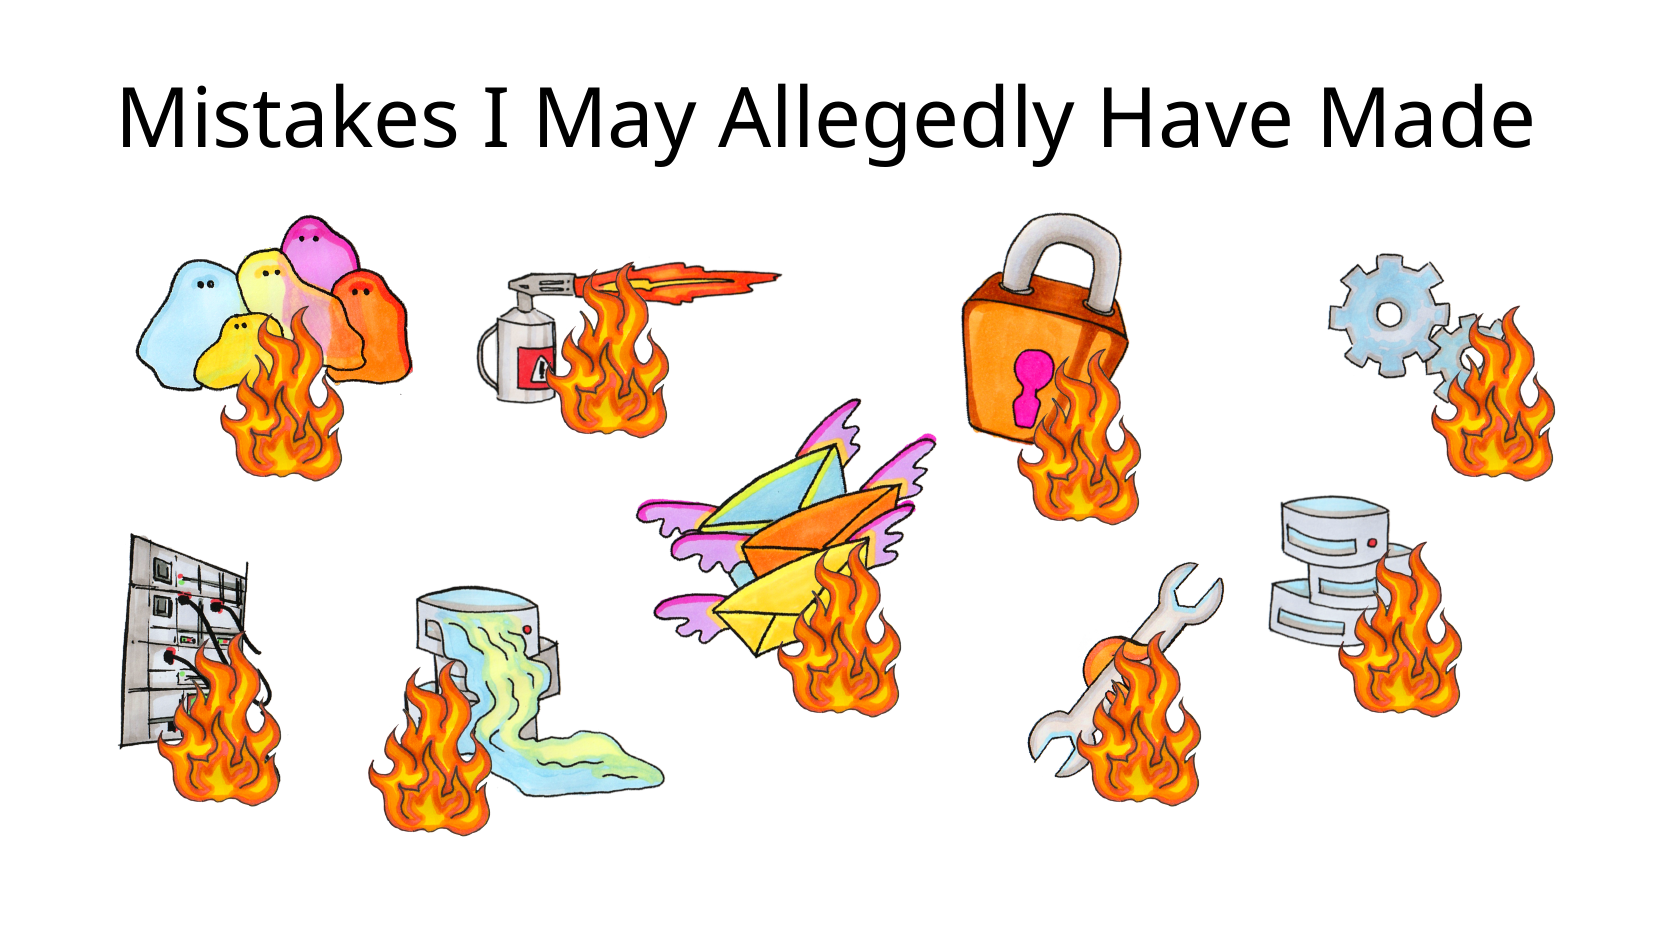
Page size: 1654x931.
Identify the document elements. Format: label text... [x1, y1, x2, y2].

picture [88, 512, 296, 813]
picture [118, 192, 418, 488]
picture [354, 147, 1570, 843]
title Mistakes I May Allegedly Have Made [82, 37, 1571, 193]
